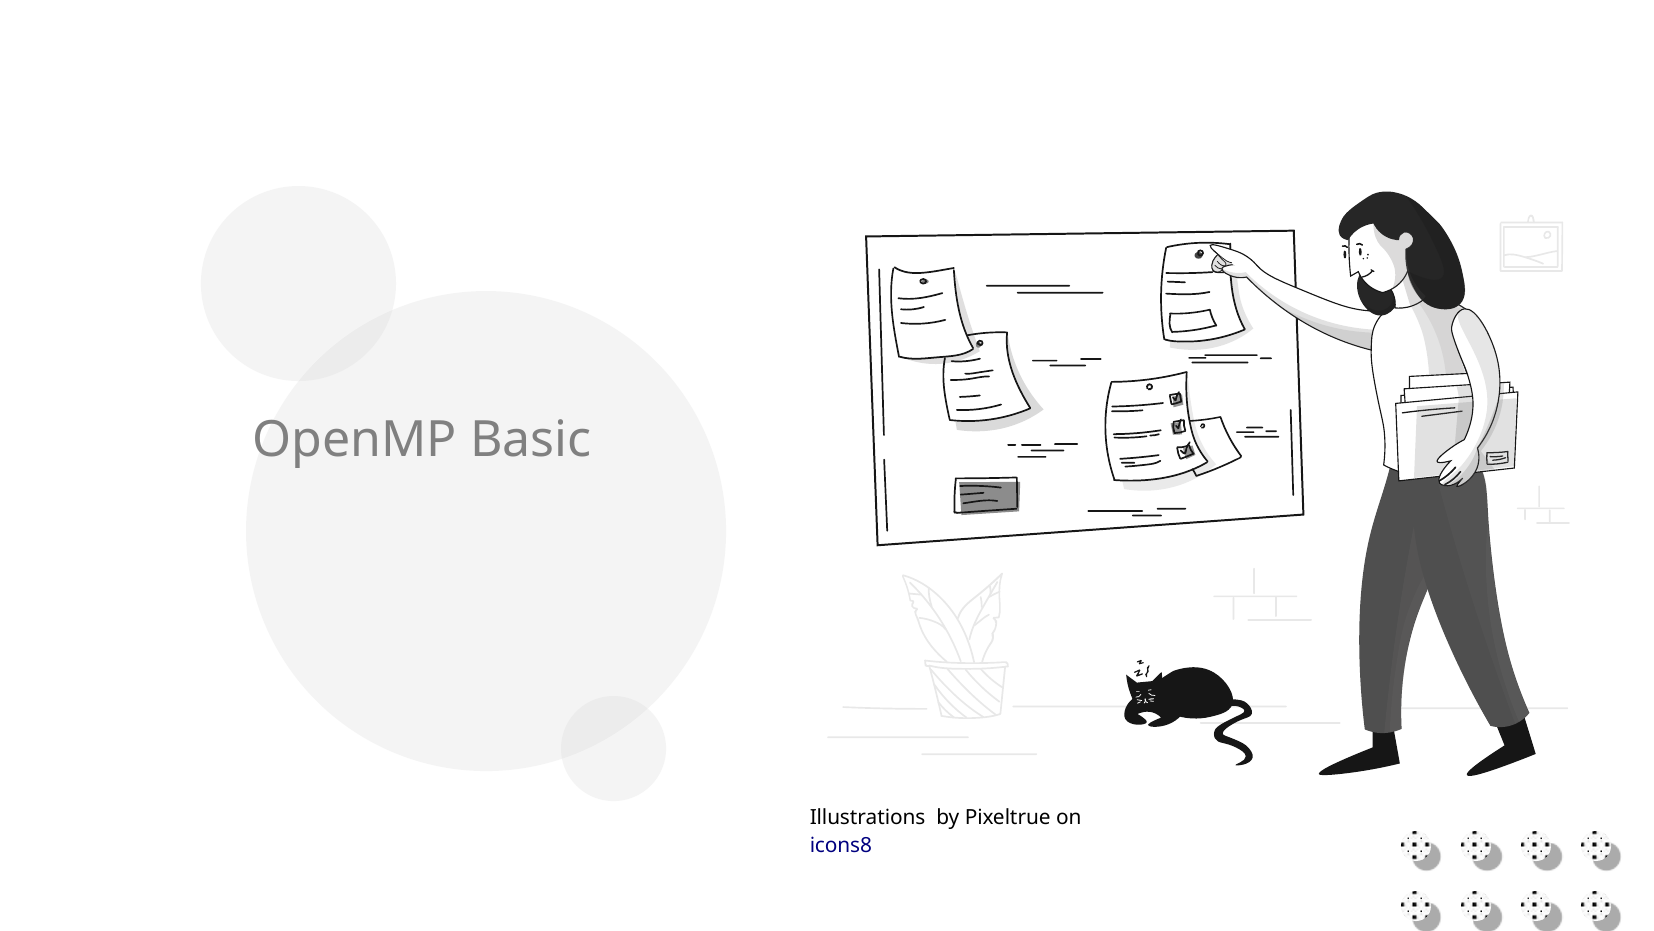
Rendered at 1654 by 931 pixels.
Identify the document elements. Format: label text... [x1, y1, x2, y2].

picture [1520, 831, 1552, 862]
picture [1520, 890, 1552, 922]
picture [1581, 830, 1612, 862]
subtitle OpenMP Basic [76, 76, 768, 797]
picture [1461, 890, 1492, 922]
picture [1400, 830, 1432, 862]
picture [1460, 830, 1492, 862]
picture [1580, 890, 1612, 922]
picture [1400, 891, 1432, 922]
